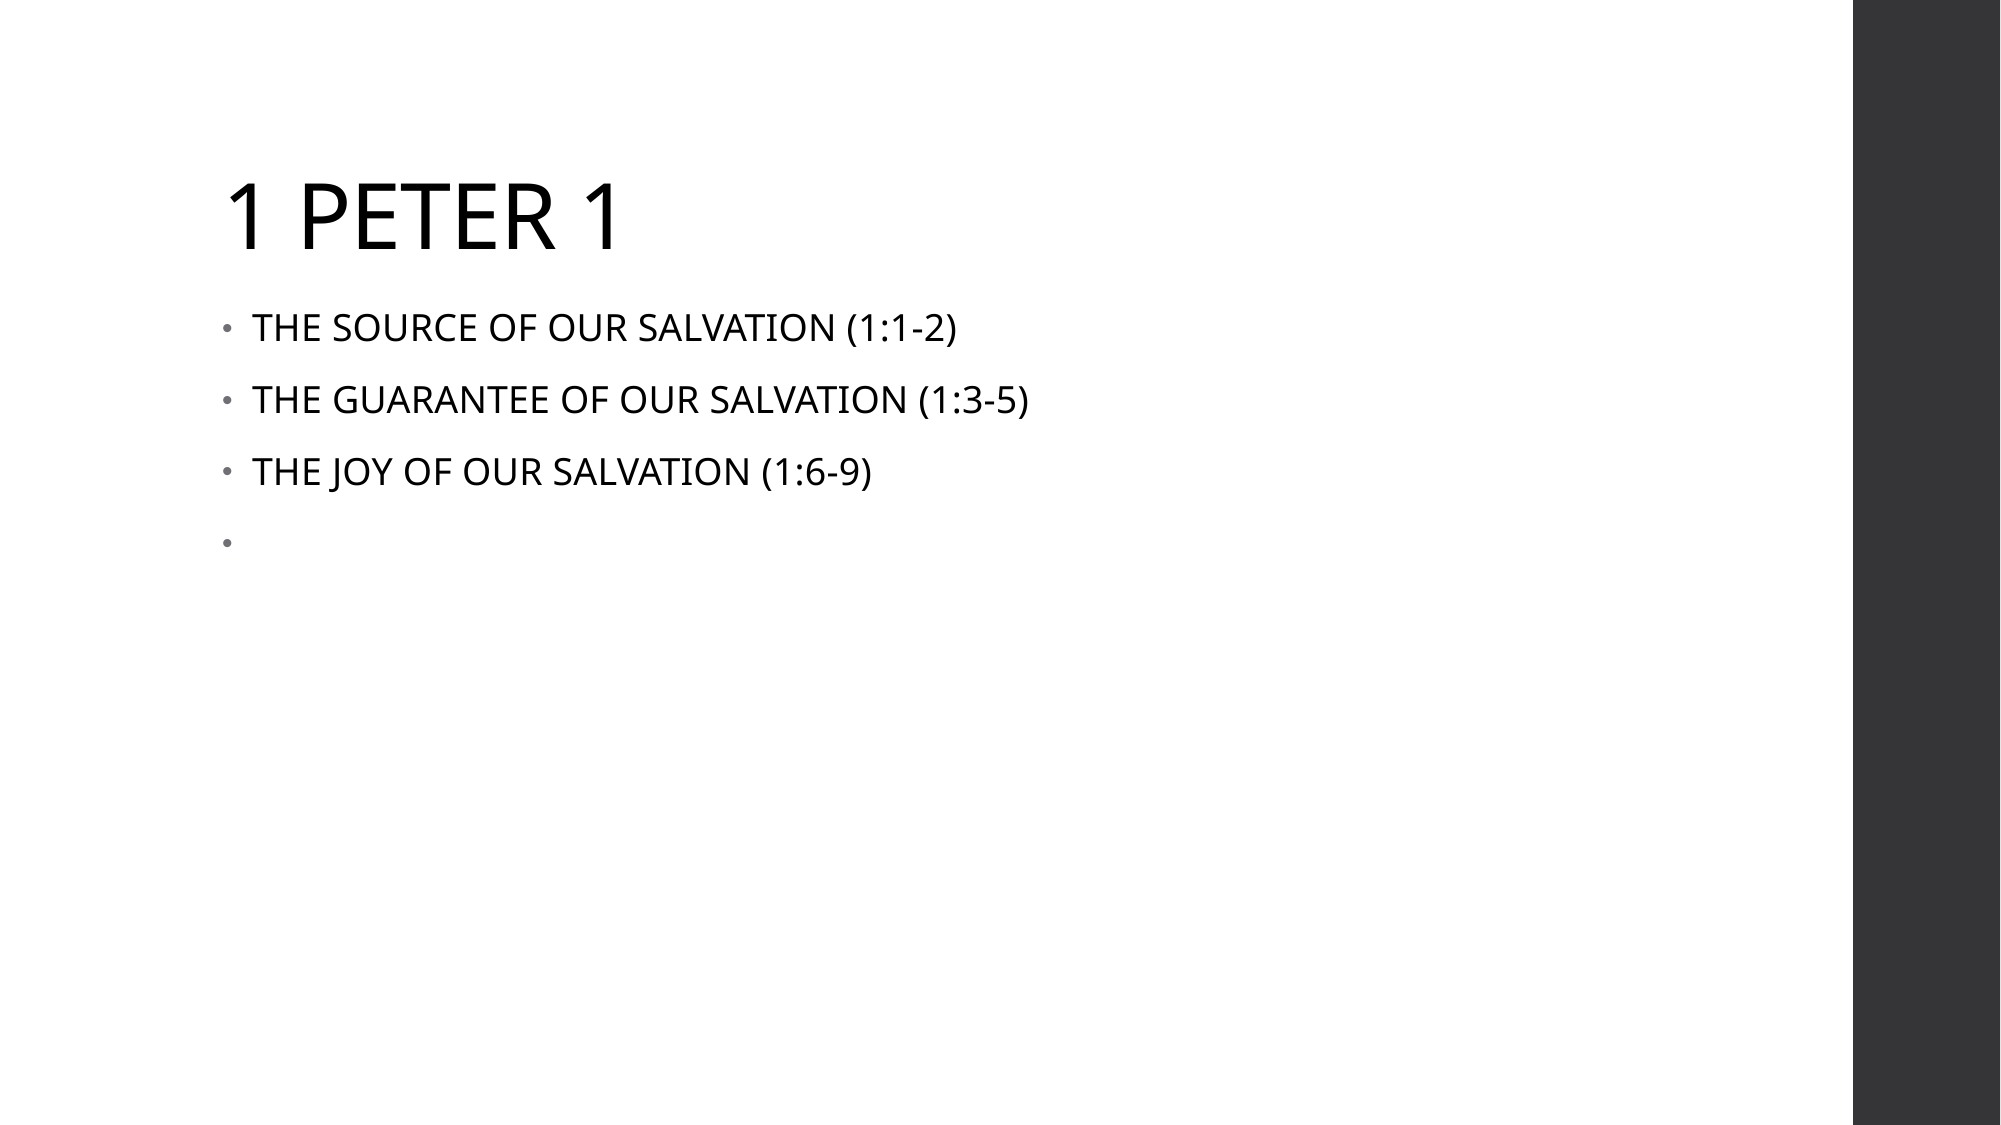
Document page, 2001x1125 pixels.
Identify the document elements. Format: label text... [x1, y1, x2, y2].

title 1 PETER 1 [206, 60, 1797, 278]
list THE SOURCE OF OUR SALVATION (1:1-2) THE GUARANTEE OF OUR SALVATION (1:3-5) THE JOY OF OUR SALVATION (1:6-9) [206, 299, 1617, 1014]
